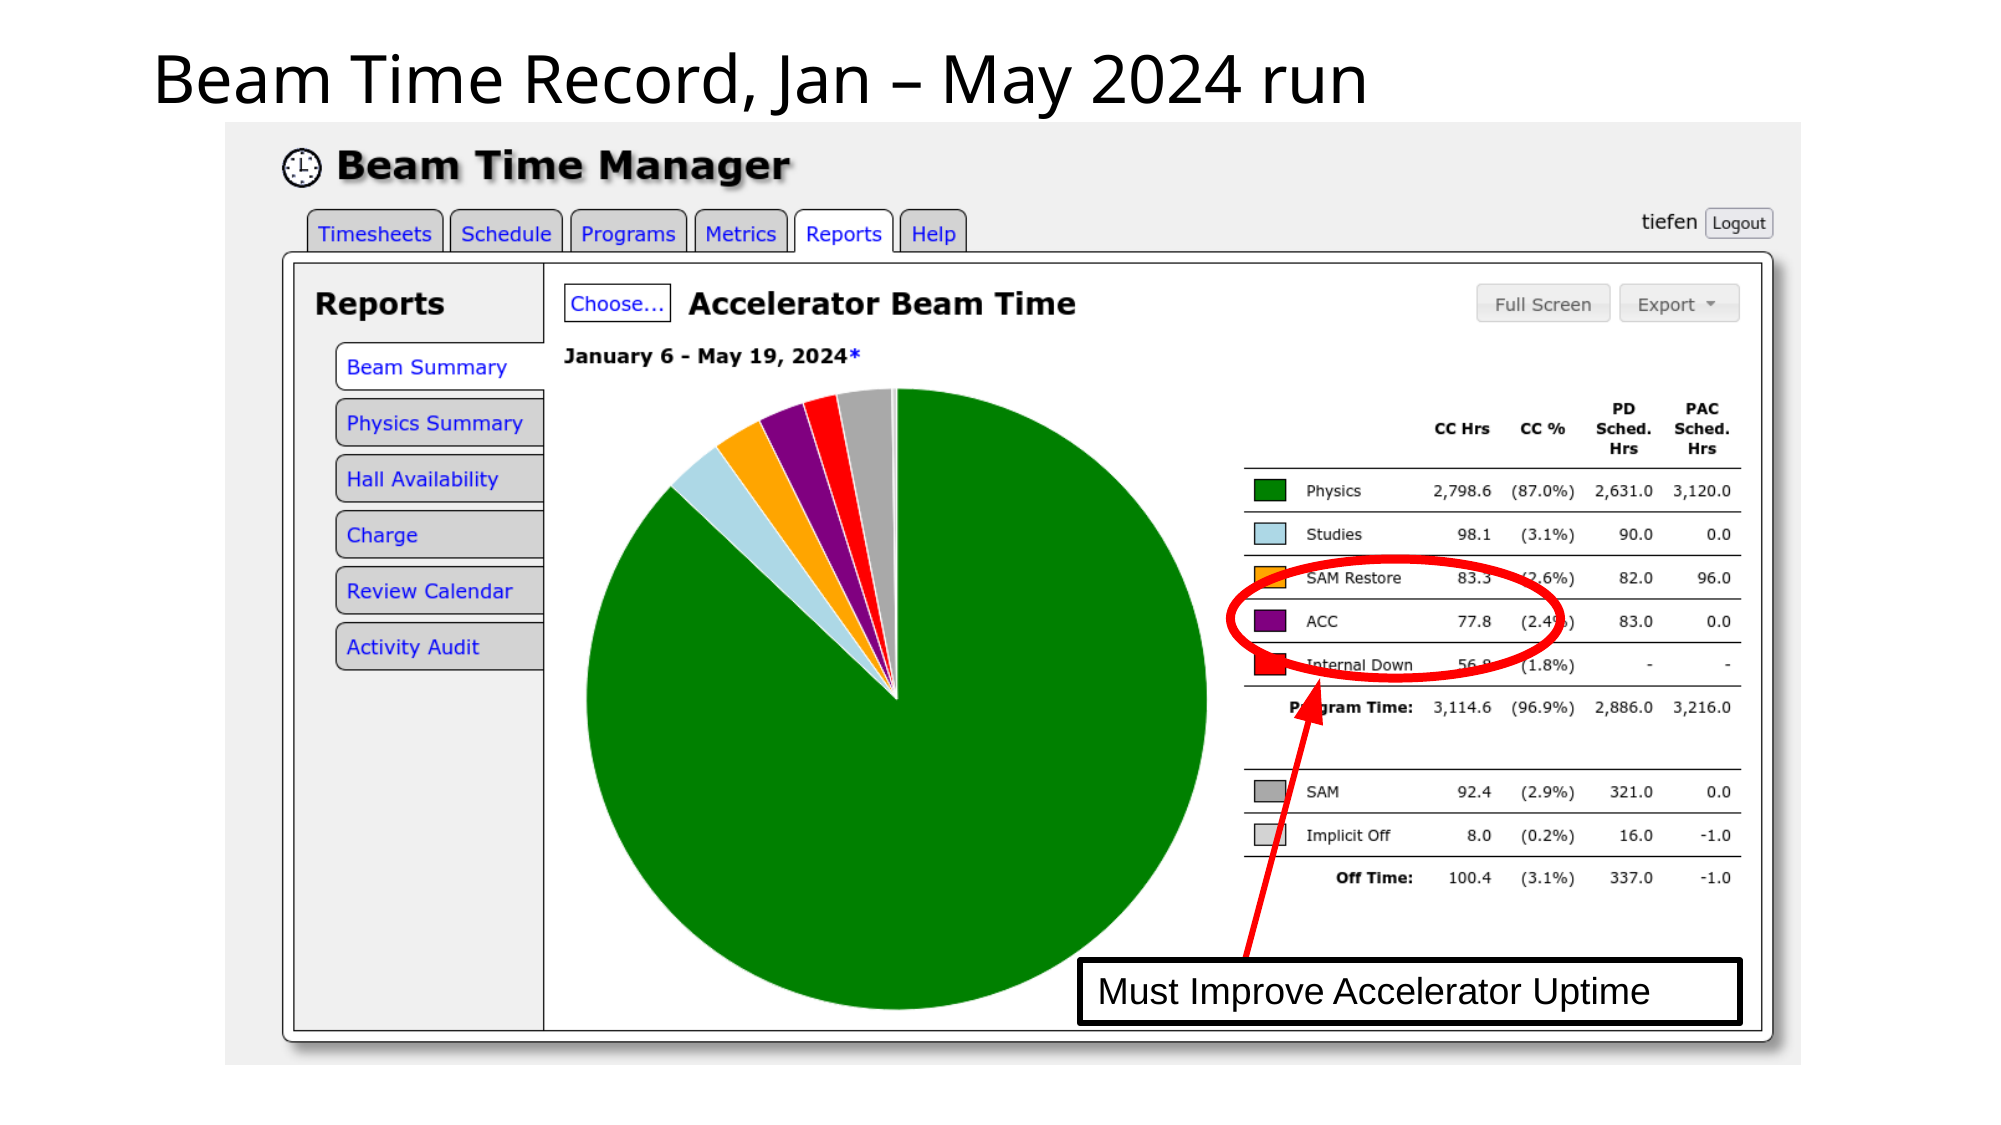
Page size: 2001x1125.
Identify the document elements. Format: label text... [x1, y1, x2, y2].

picture [225, 122, 1801, 1066]
title Beam Time Record, Jan – May 2024 run [137, 12, 1863, 136]
text_box Must Improve Accelerator Uptime [1080, 960, 1741, 1023]
text_box [1230, 559, 1561, 679]
